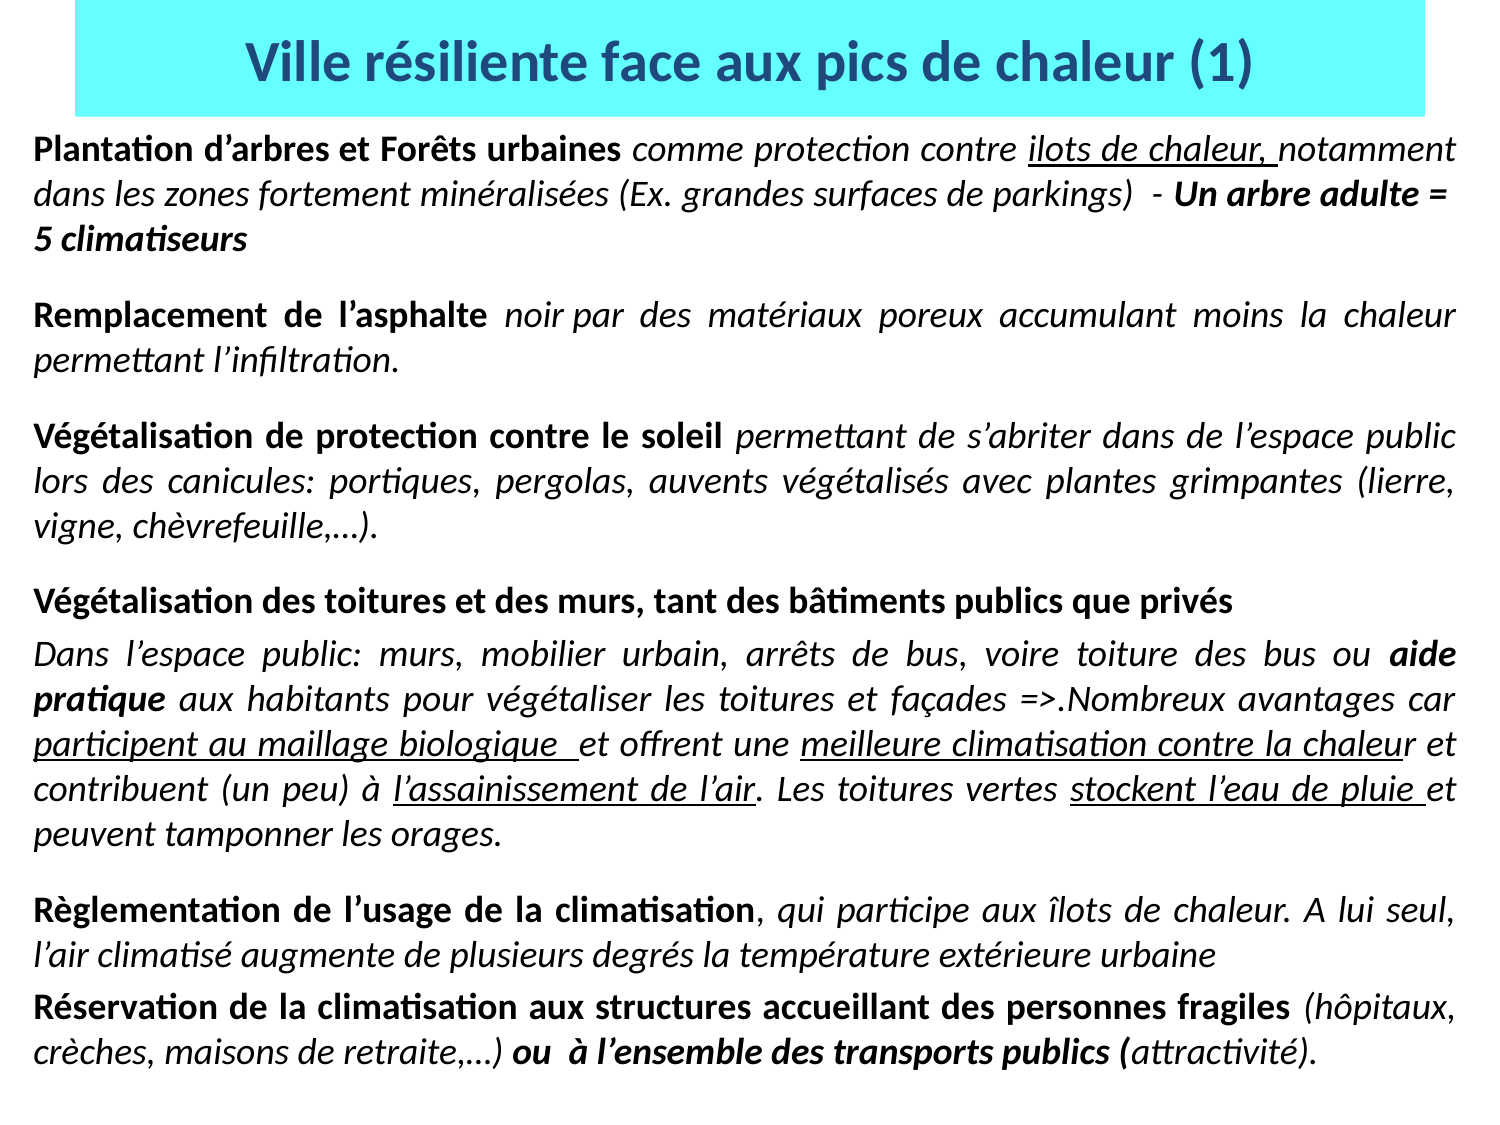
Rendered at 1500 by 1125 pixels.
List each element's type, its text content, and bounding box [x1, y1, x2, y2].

list Plantation d’arbres et Forêts urbaines comme protection contre ilots de chaleur, notamment dans les zones fortement minéralisées (Ex. grandes surfaces de parkings) - Un arbre adulte = 5 climatiseurs Remplacement de l’asphalte noir par des matériaux poreux accumulant moins la chaleur permettant l’infiltration. Végétalisation de protection contre le soleil permettant de s’abriter dans de l’espace public lors des canicules: portiques, pergolas, auvents végétalisés avec plantes grimpantes (lierre, vigne, chèvrefeuille,…). Végétalisation des toitures et des murs, tant des bâtiments publics que privés Dans l’espace public: murs, mobilier urbain, arrêts de bus, voire toiture des bus ou aide pratique aux habitants pour végétaliser les toitures et façades =>.Nombreux avantages car participent au maillage biologique et offrent une meilleure climatisation contre la chaleur et contribuent (un peu) à l’assainissement de l’air. Les toitures vertes stockent l’eau de pluie et peuvent tamponner les orages. Règlementation de l’usage de la climatisation, qui participe aux îlots de chaleur. A lui seul, l’air climatisé augmente de plusieurs degrés la température extérieure urbaine Réservation de la climatisation aux structures accueillant des personnes fragiles (hôpitaux, crèches, maisons de retraite,…) ou à l’ensemble des transports publics (attractivité). [18, 116, 1472, 1102]
title Ville résiliente face aux pics de chaleur (1) [75, 0, 1425, 116]
